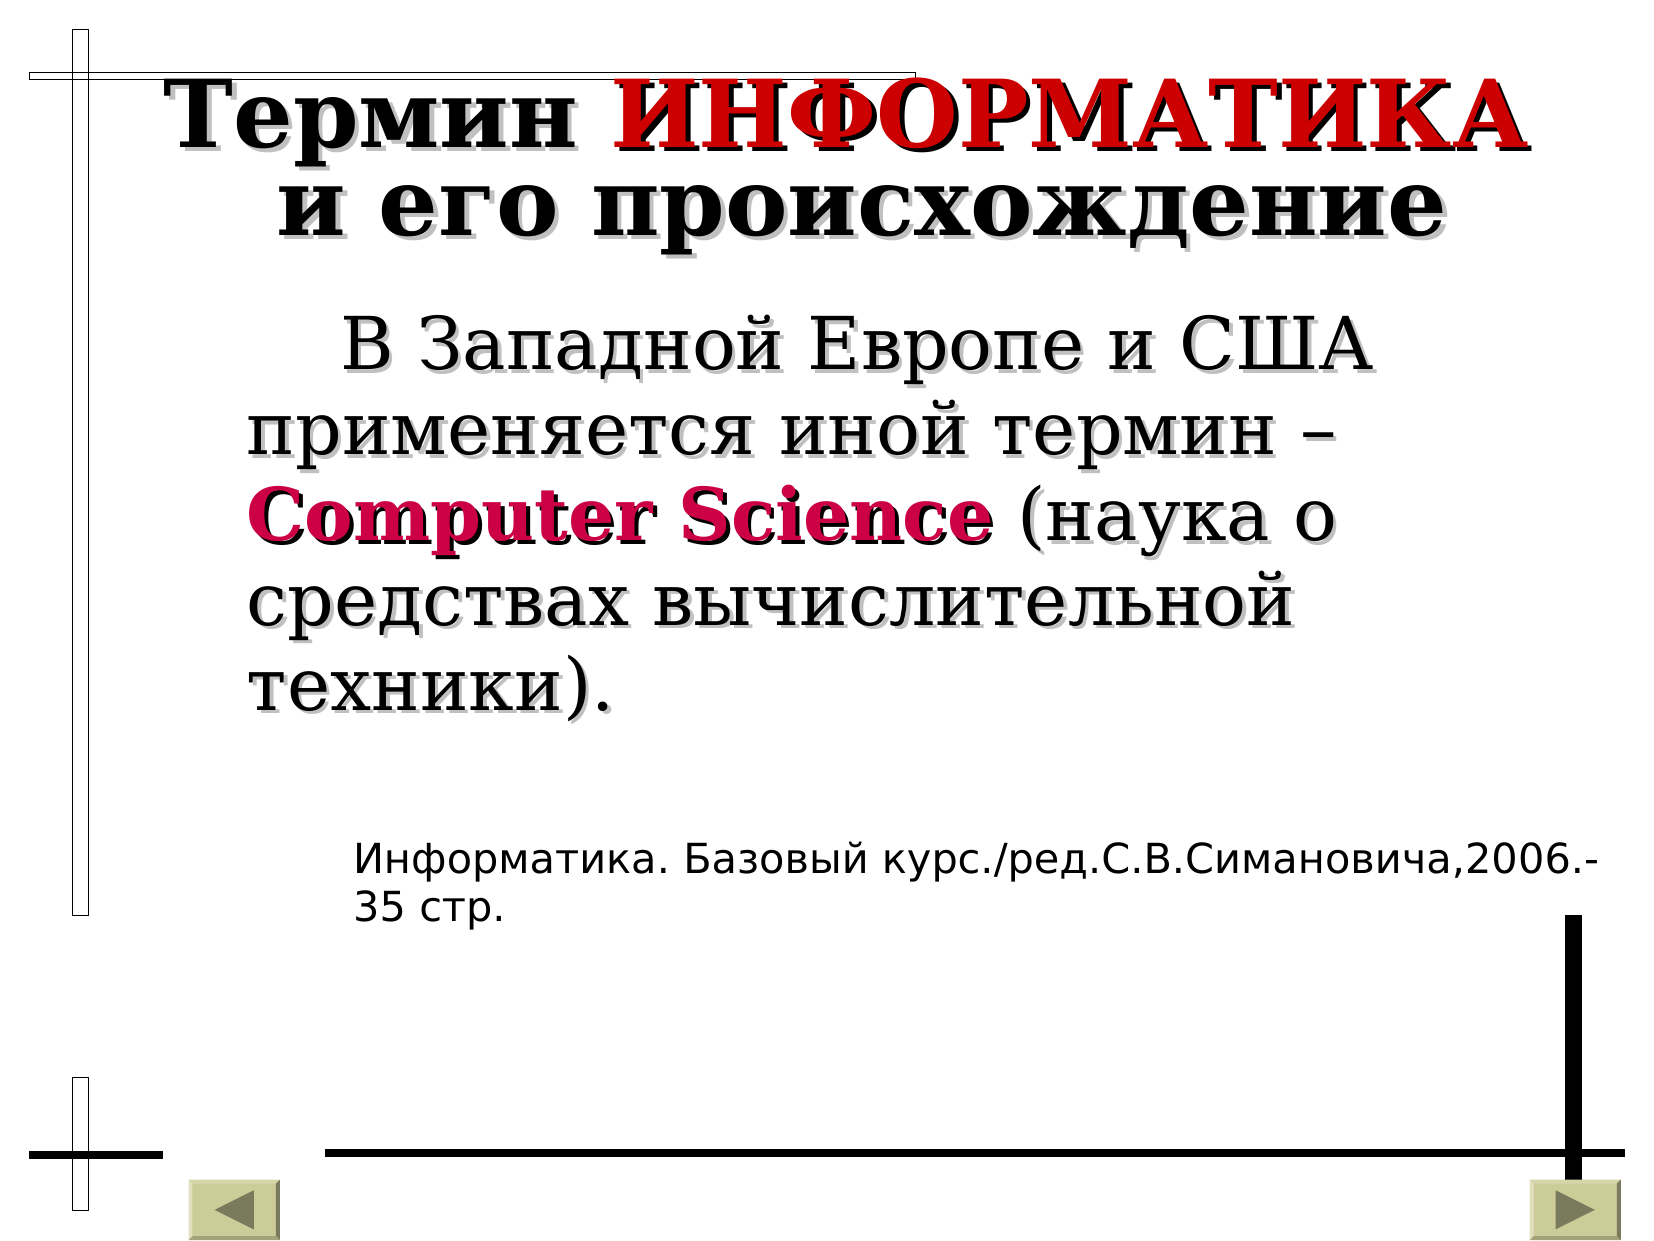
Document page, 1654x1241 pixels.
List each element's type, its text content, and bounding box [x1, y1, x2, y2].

title Термин ИНФОРМАТИКА и его происхождение [71, 48, 1654, 282]
list В Западной Европе и США применяется иной термин – Computer Science (наука о средствах вычислительной техники). [175, 294, 1654, 1063]
text_box [189, 1179, 280, 1241]
text_box Информатика. Базовый курс./ред.С.В.Симановича,2006.- 35 стр. [338, 827, 1654, 940]
text_box [1530, 1179, 1621, 1241]
